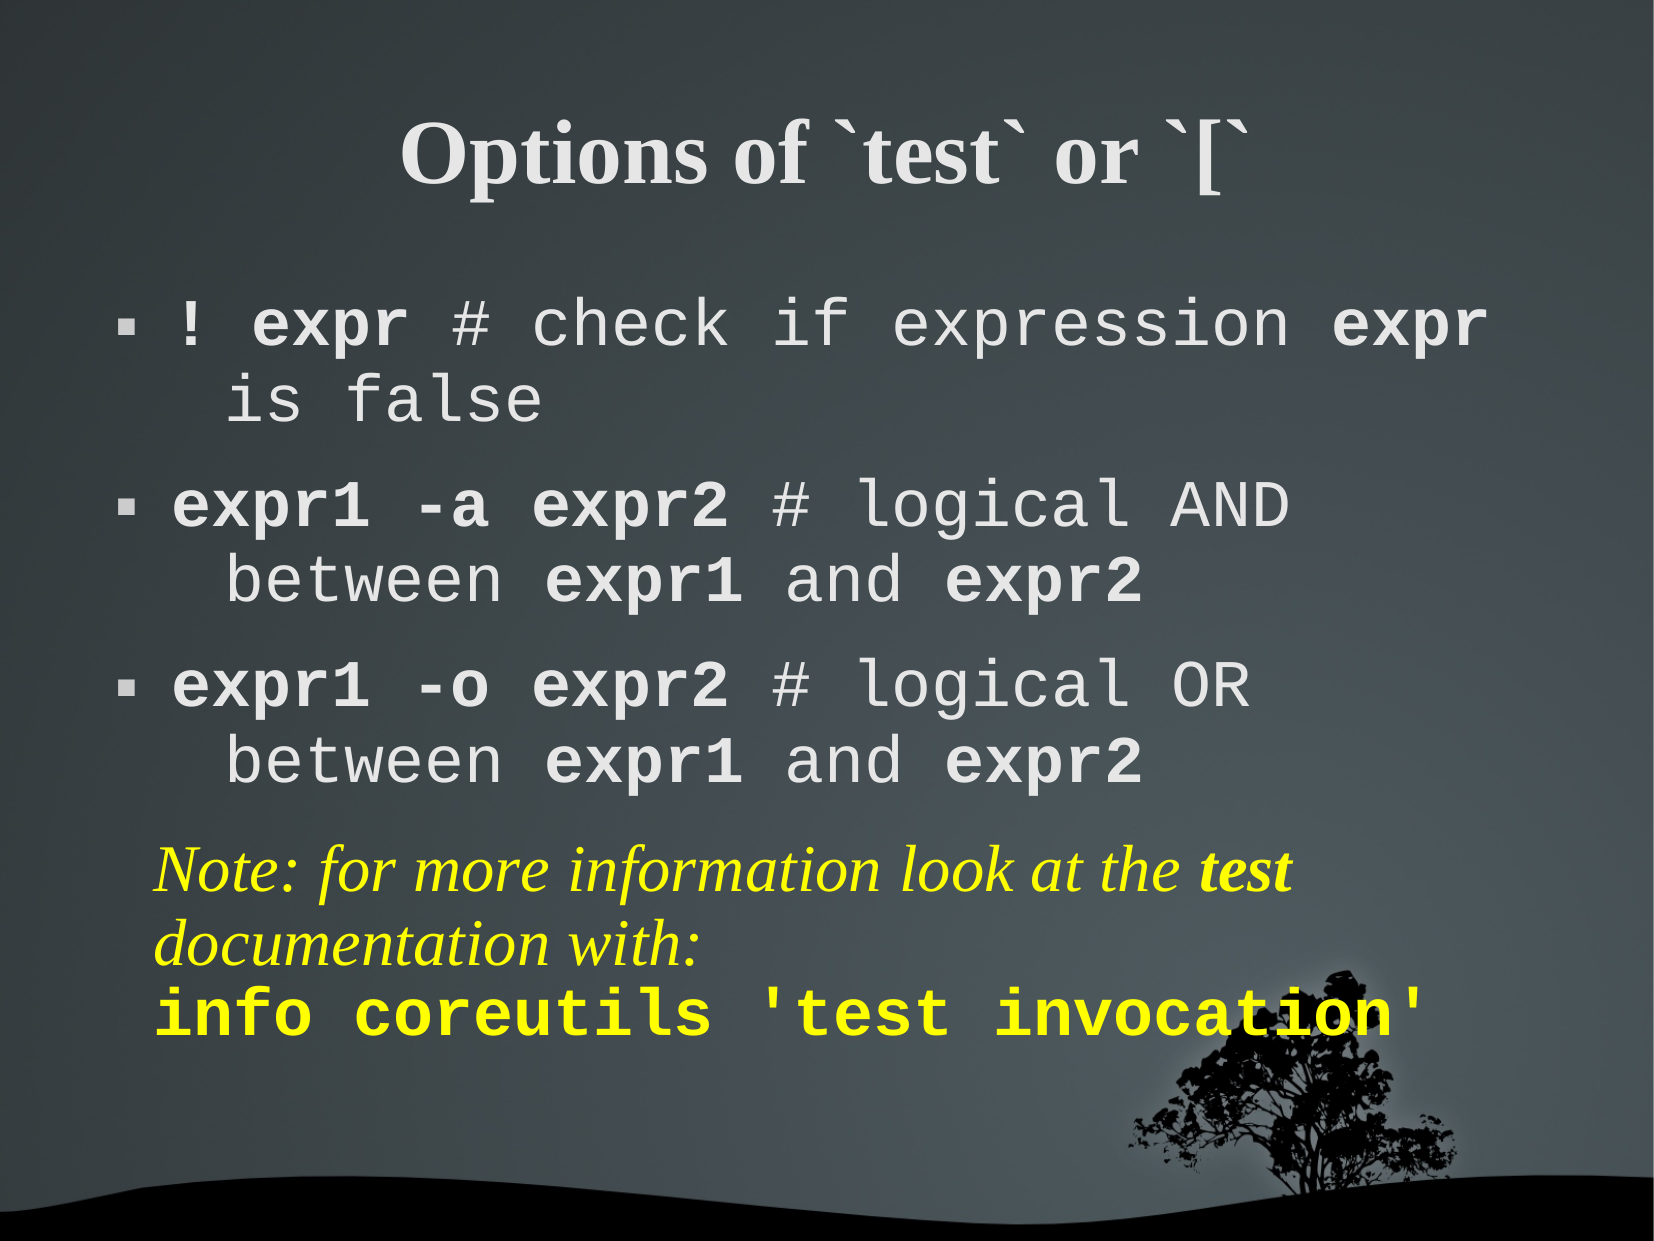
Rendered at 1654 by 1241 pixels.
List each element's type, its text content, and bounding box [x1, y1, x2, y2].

title Options of `test` or `[` [82, 49, 1571, 257]
list ! expr # check if expression expr is false expr1 -a expr2 # logical AND between expr1 and expr2 expr1 -o expr2 # logical OR between expr1 and expr2 Note: for more information look at the test documentation with: info coreutils 'test invocation' [82, 290, 1571, 1109]
picture [0, 0, 1654, 1241]
